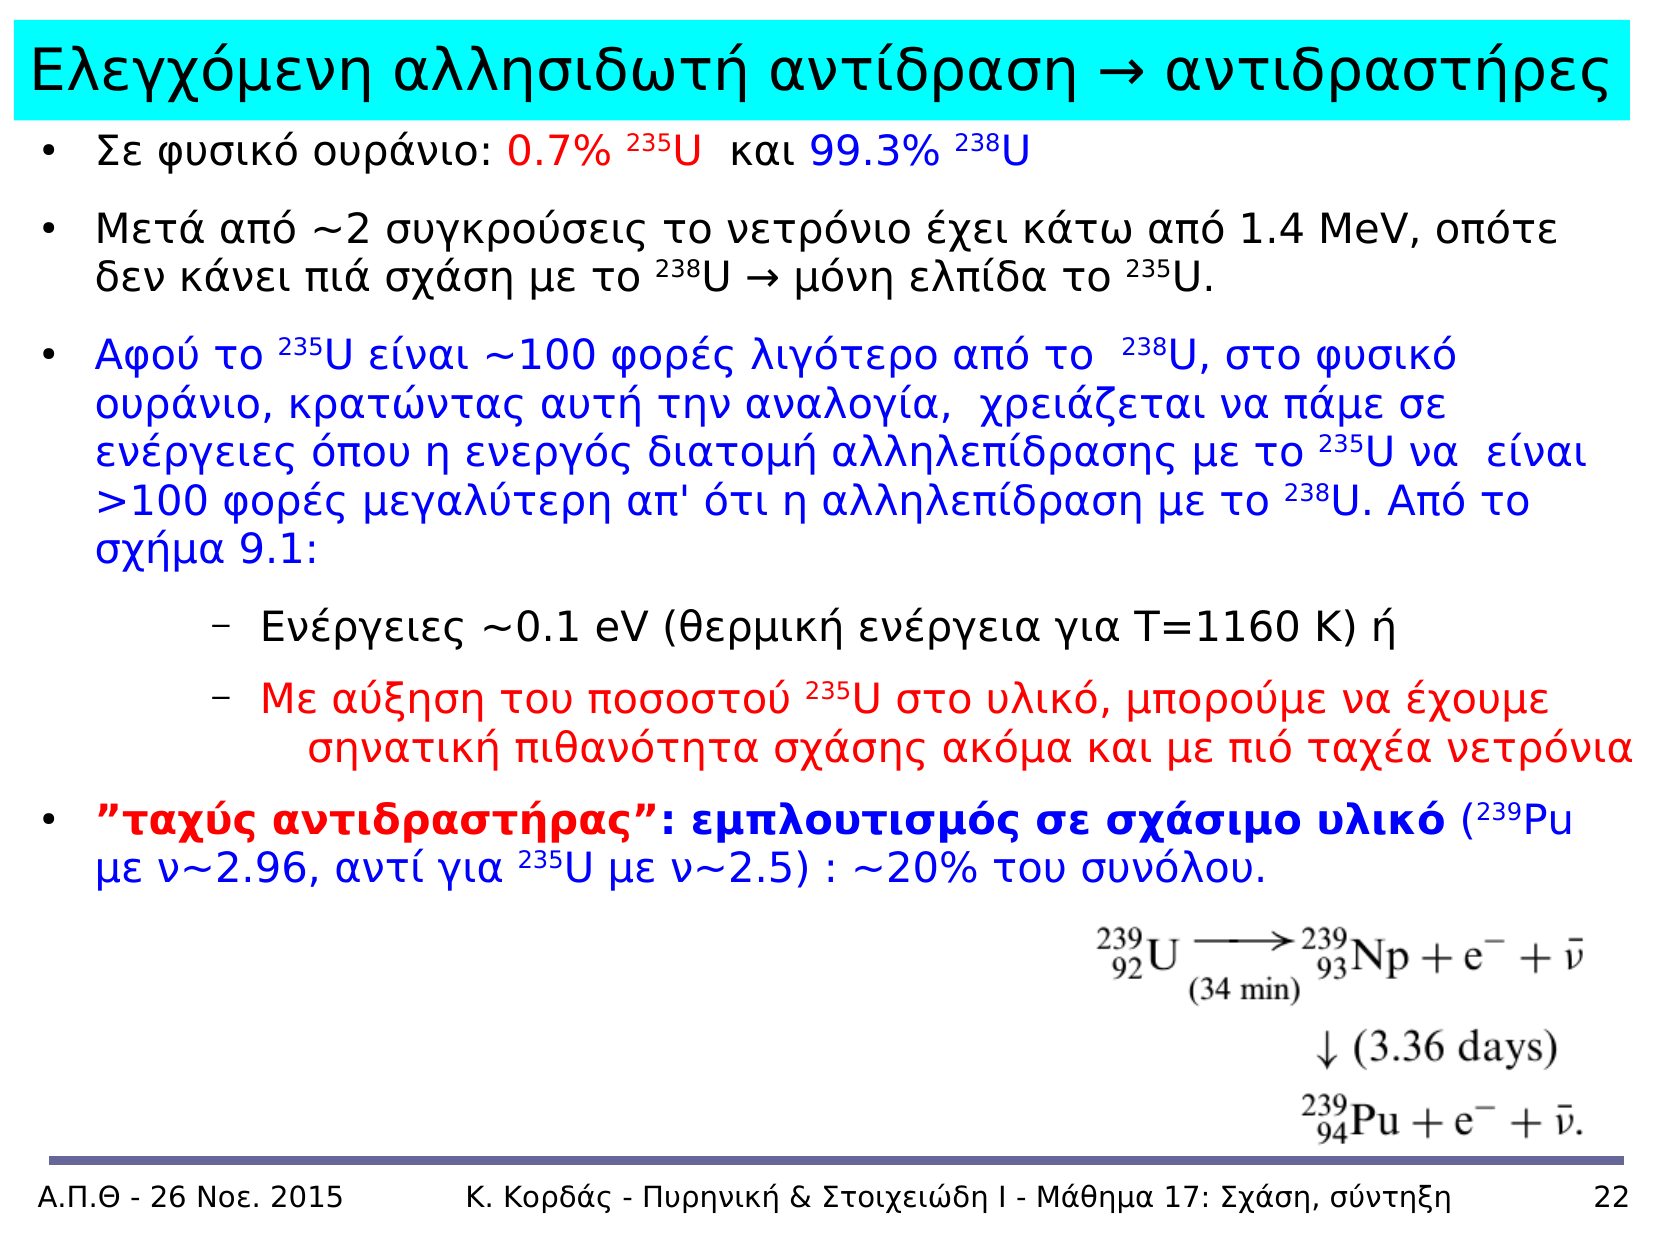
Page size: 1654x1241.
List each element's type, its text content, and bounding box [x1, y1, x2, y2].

picture [1084, 902, 1608, 1155]
title Ελεγχόμενη αλλησιδωτή αντίδραση → αντιδραστήρες [13, 19, 1630, 121]
list Σε φυσικό ουράνιο: 0.7% 235U και 99.3% 238U Μετά από ~2 συγκρούσεις το νετρόνιο έχει κάτω από 1.4 MeV, οπότε δεν κάνει πιά σχάση με το 238U → μόνη ελπίδα το 235U. Αφού το 235U είναι ~100 φορές λιγότερο από το 238U, στο φυσικό ουράνιο, κρατώντας αυτή την αναλογία, χρειάζεται να πάμε σε ενέργειες όπου η ενεργός διατομή αλληλεπίδρασης με το 235U να είναι >100 φορές μεγαλύτερη απ' ότι η αλληλεπίδραση με το 238U. Από το σχήμα 9.1: Ενέργειες ~0.1 eV (θερμική ενέργεια για T=1160 K) ή Με αύξηση του ποσοστού 235U στο υλικό, μπορούμε να έχουμε σηνατική πιθανότητα σχάσης ακόμα και με πιό ταχέα νετρόνια ”ταχύς αντιδραστήρας”: εμπλουτισμός σε σχάσιμο υλικό (239Pu με ν~2.96, αντί για 235U με ν~2.5) : ~20% του συνόλου. [23, 126, 1637, 1103]
